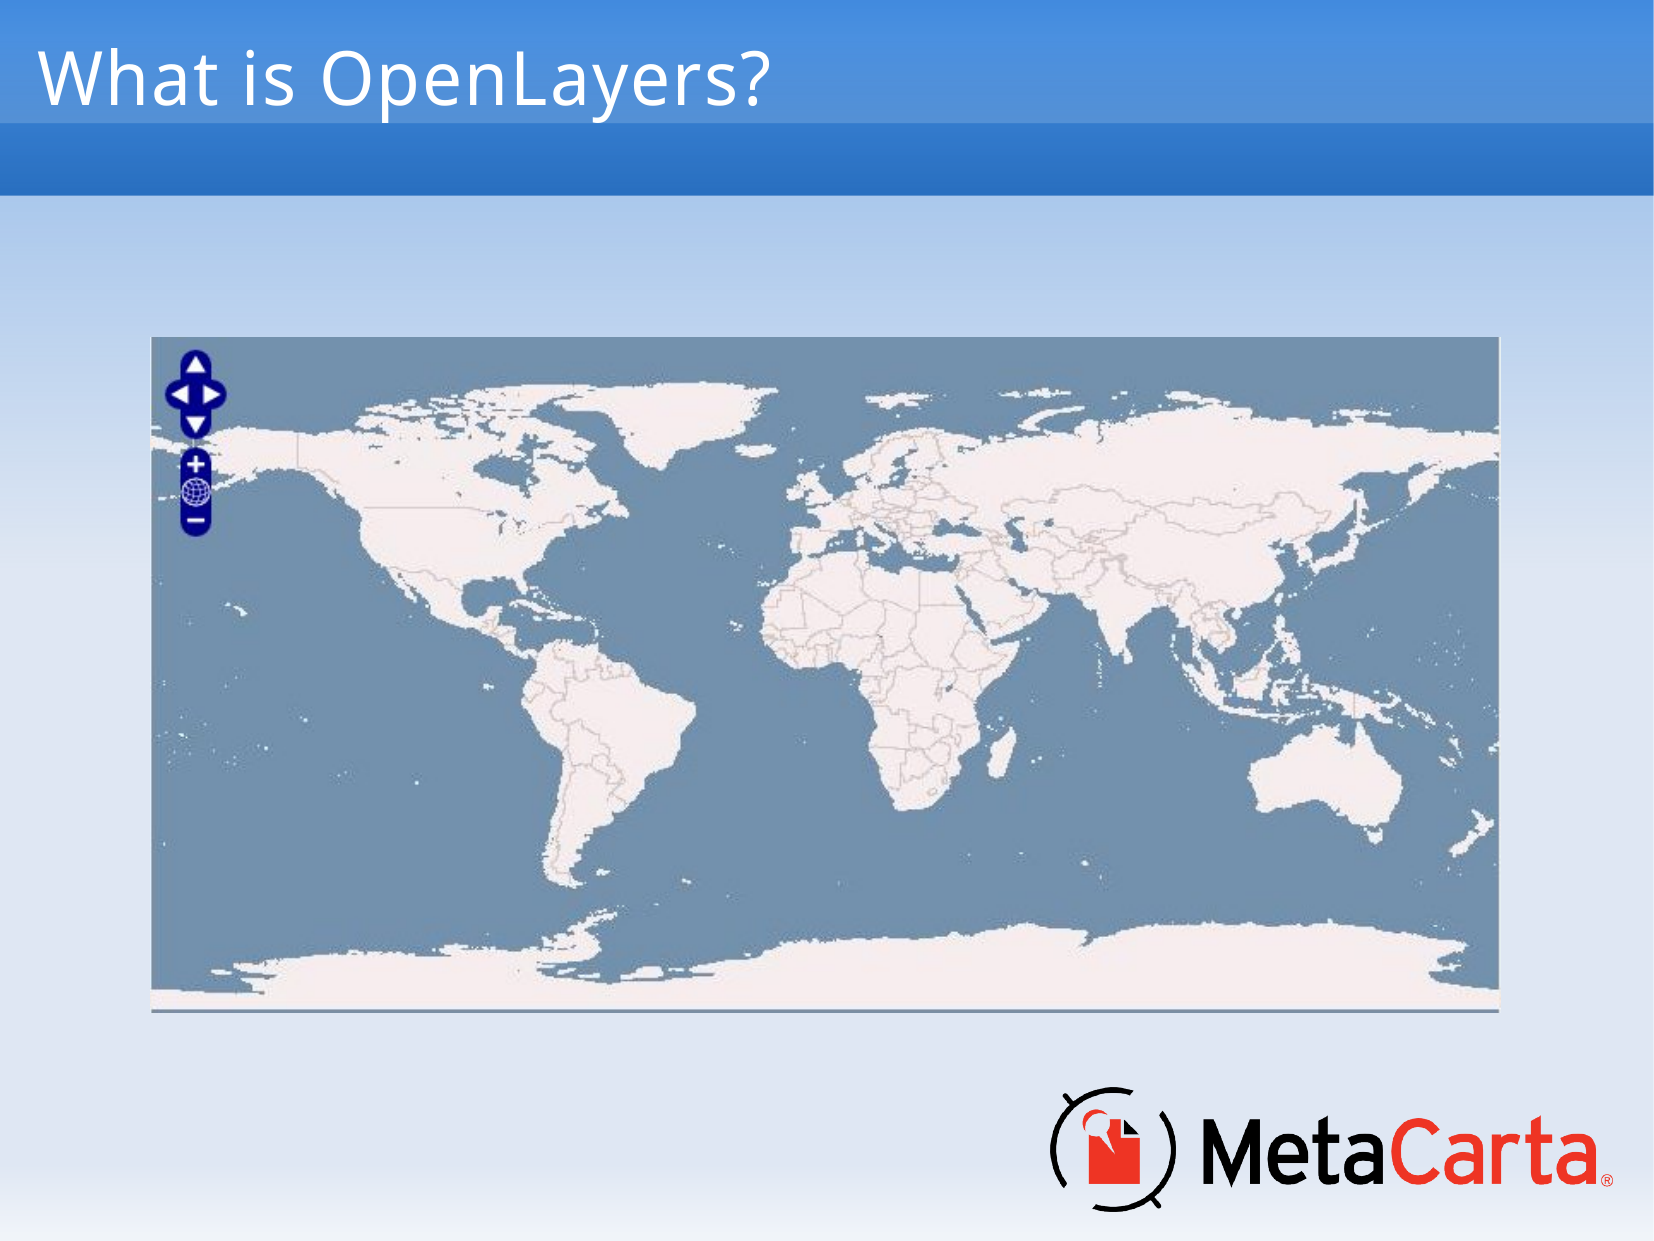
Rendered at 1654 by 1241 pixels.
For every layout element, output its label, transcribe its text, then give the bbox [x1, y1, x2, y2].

picture [0, 0, 1654, 1241]
title What is OpenLayers? [37, 2, 1463, 151]
